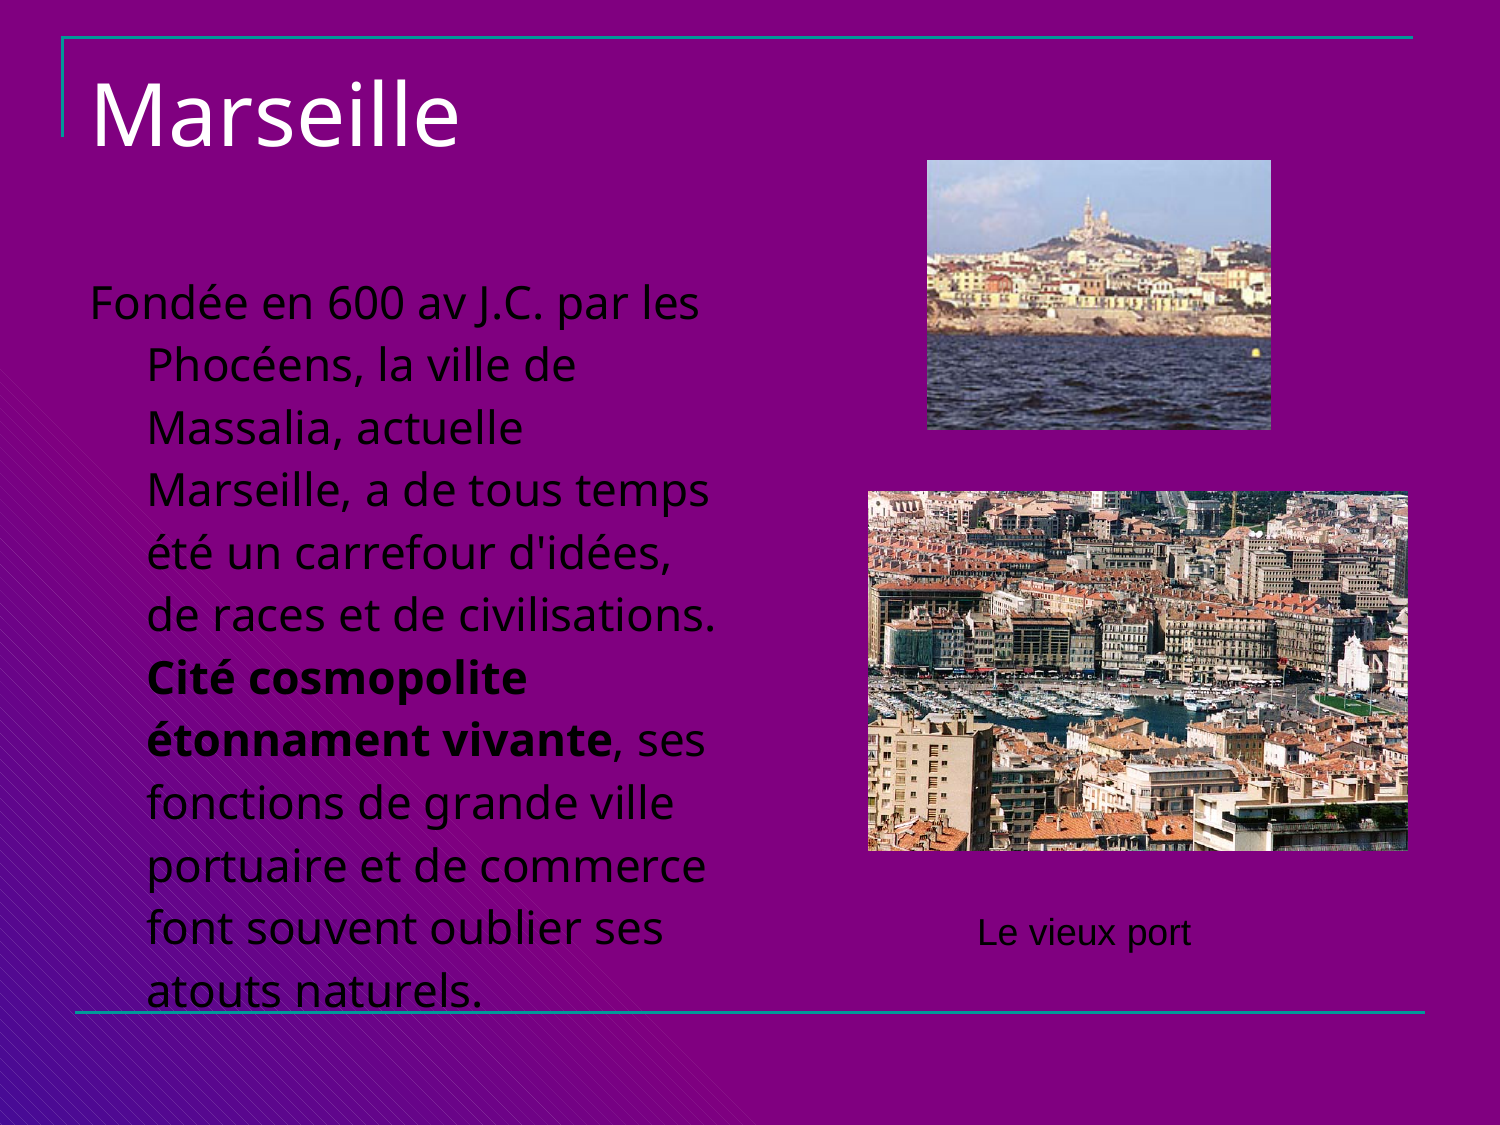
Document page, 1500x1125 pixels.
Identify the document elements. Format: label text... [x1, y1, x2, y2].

text_box Le vieux port [962, 903, 1223, 961]
picture [868, 491, 1408, 851]
title Marseille [75, 45, 1426, 233]
picture [927, 160, 1271, 430]
list Fondée en 600 av J.C. par les Phocéens, la ville de Massalia, actuelle Marseille, a de tous temps été un carrefour d'idées, de races et de civilisations. Cité cosmopolite étonnament vivante, ses fonctions de grande ville portuaire et de commerce font souvent oublier ses atouts naturels. [75, 262, 738, 1048]
